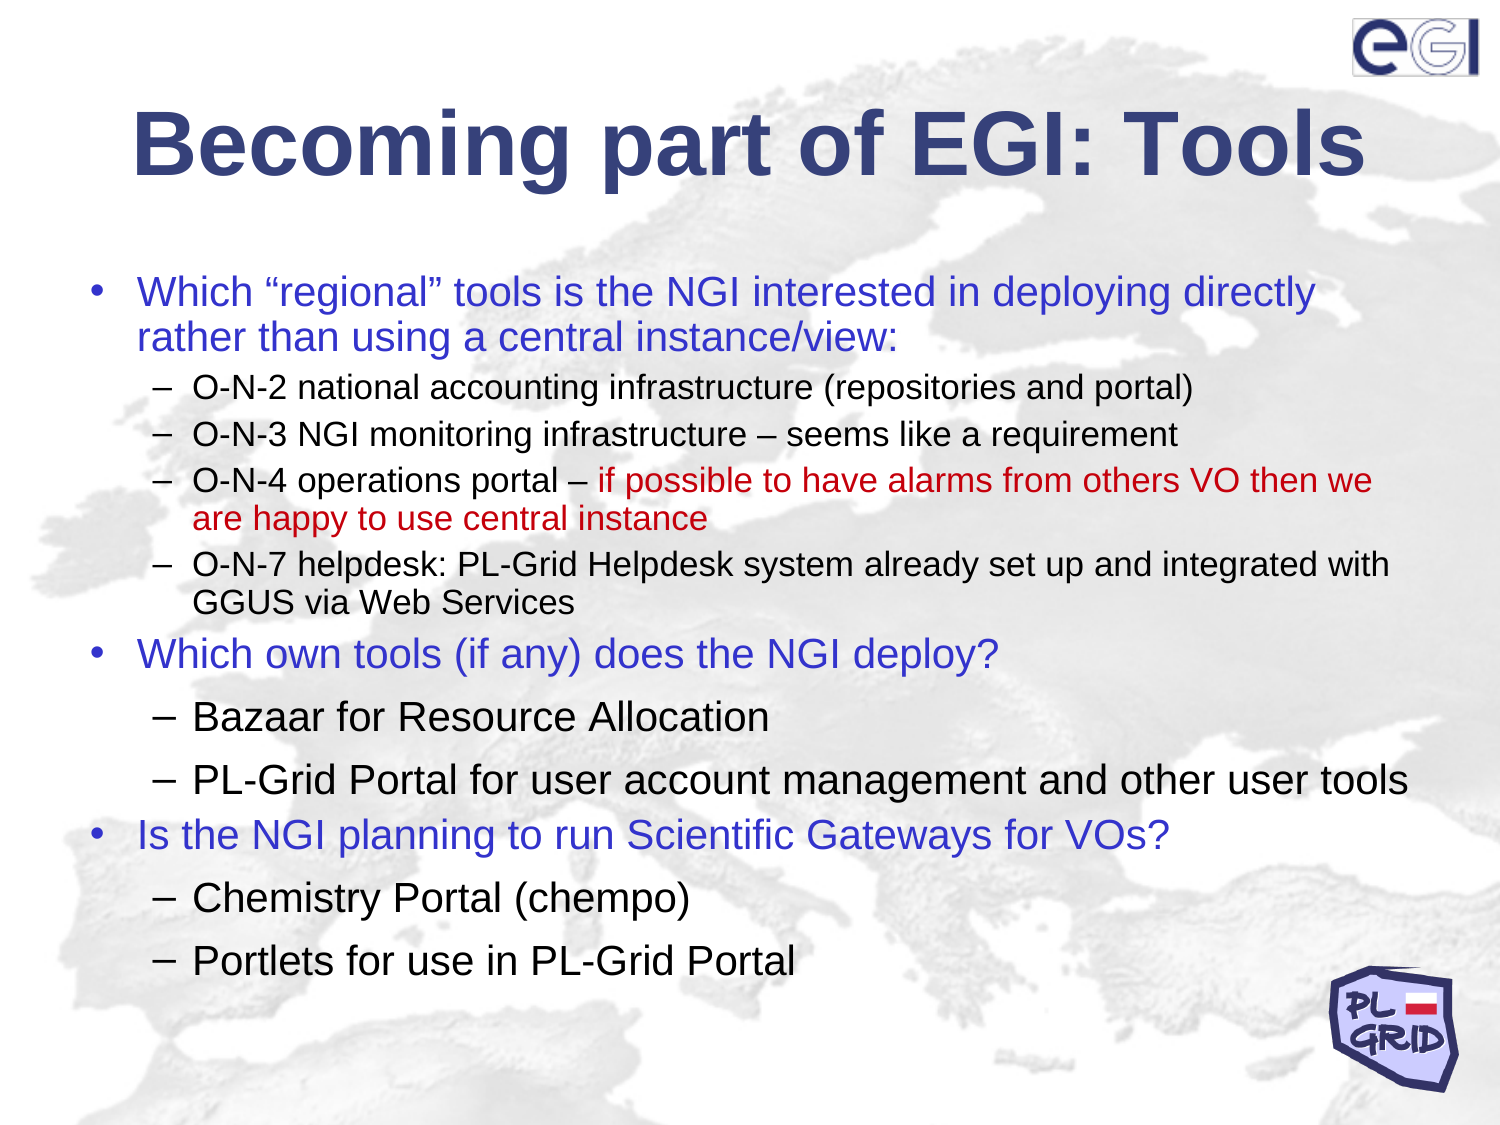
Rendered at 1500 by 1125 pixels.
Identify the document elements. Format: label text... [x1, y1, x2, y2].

title Becoming part of EGI: Tools [75, 45, 1426, 233]
picture [0, 0, 1500, 1125]
list Which “regional” tools is the NGI interested in deploying directly rather than using a central instance/view: O-N-2 national accounting infrastructure (repositories and portal) O-N-3 NGI monitoring infrastructure – seems like a requirement O-N-4 operations portal – if possible to have alarms from others VO then we are happy to use central instance O-N-7 helpdesk: PL-Grid Helpdesk system already set up and integrated with GGUS via Web Services Which own tools (if any) does the NGI deploy? Bazaar for Resource Allocation PL-Grid Portal for user account management and other user tools Is the NGI planning to run Scientific Gateways for VOs? Chemistry Portal (chempo) Portlets for use in PL-Grid Portal [75, 262, 1426, 1005]
